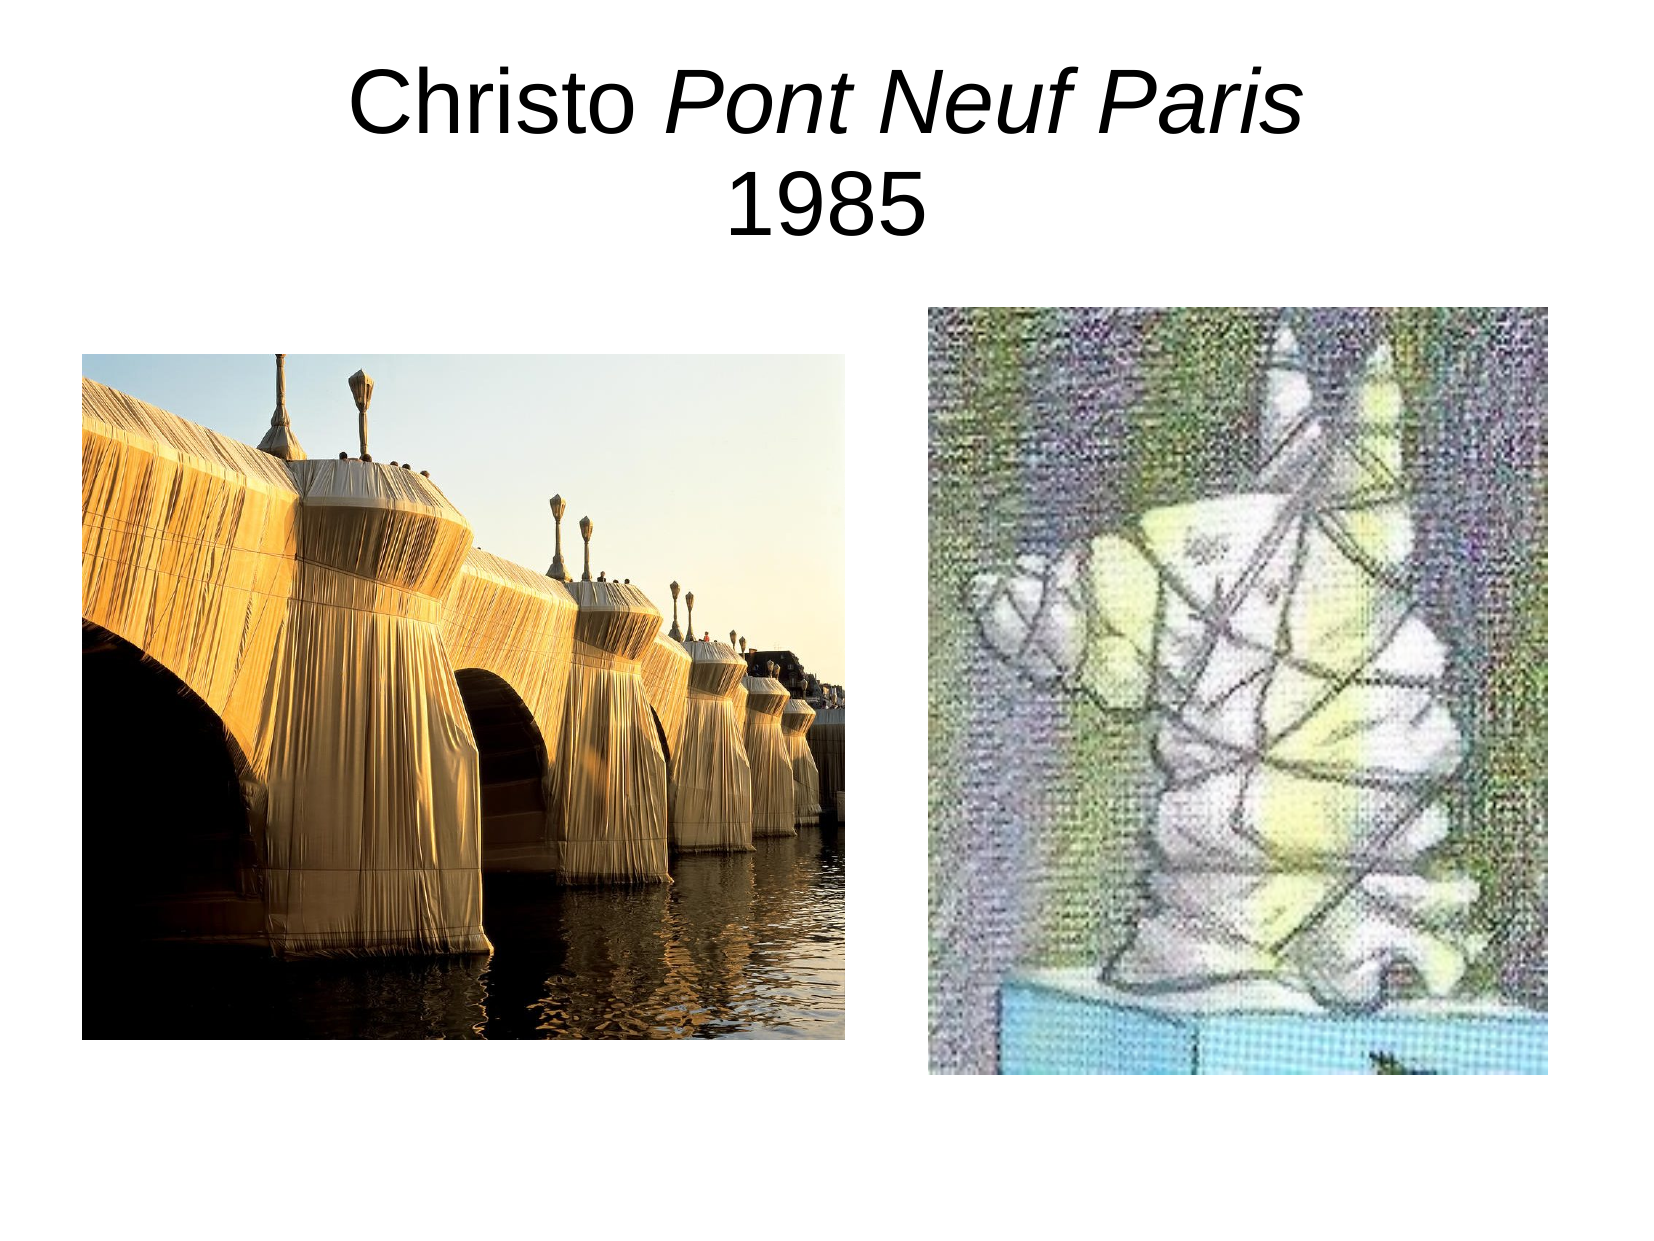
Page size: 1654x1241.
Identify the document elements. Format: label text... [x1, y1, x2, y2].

title Christo Pont Neuf Paris 1985 [82, 49, 1571, 257]
picture [928, 307, 1548, 1075]
picture [82, 354, 845, 1040]
